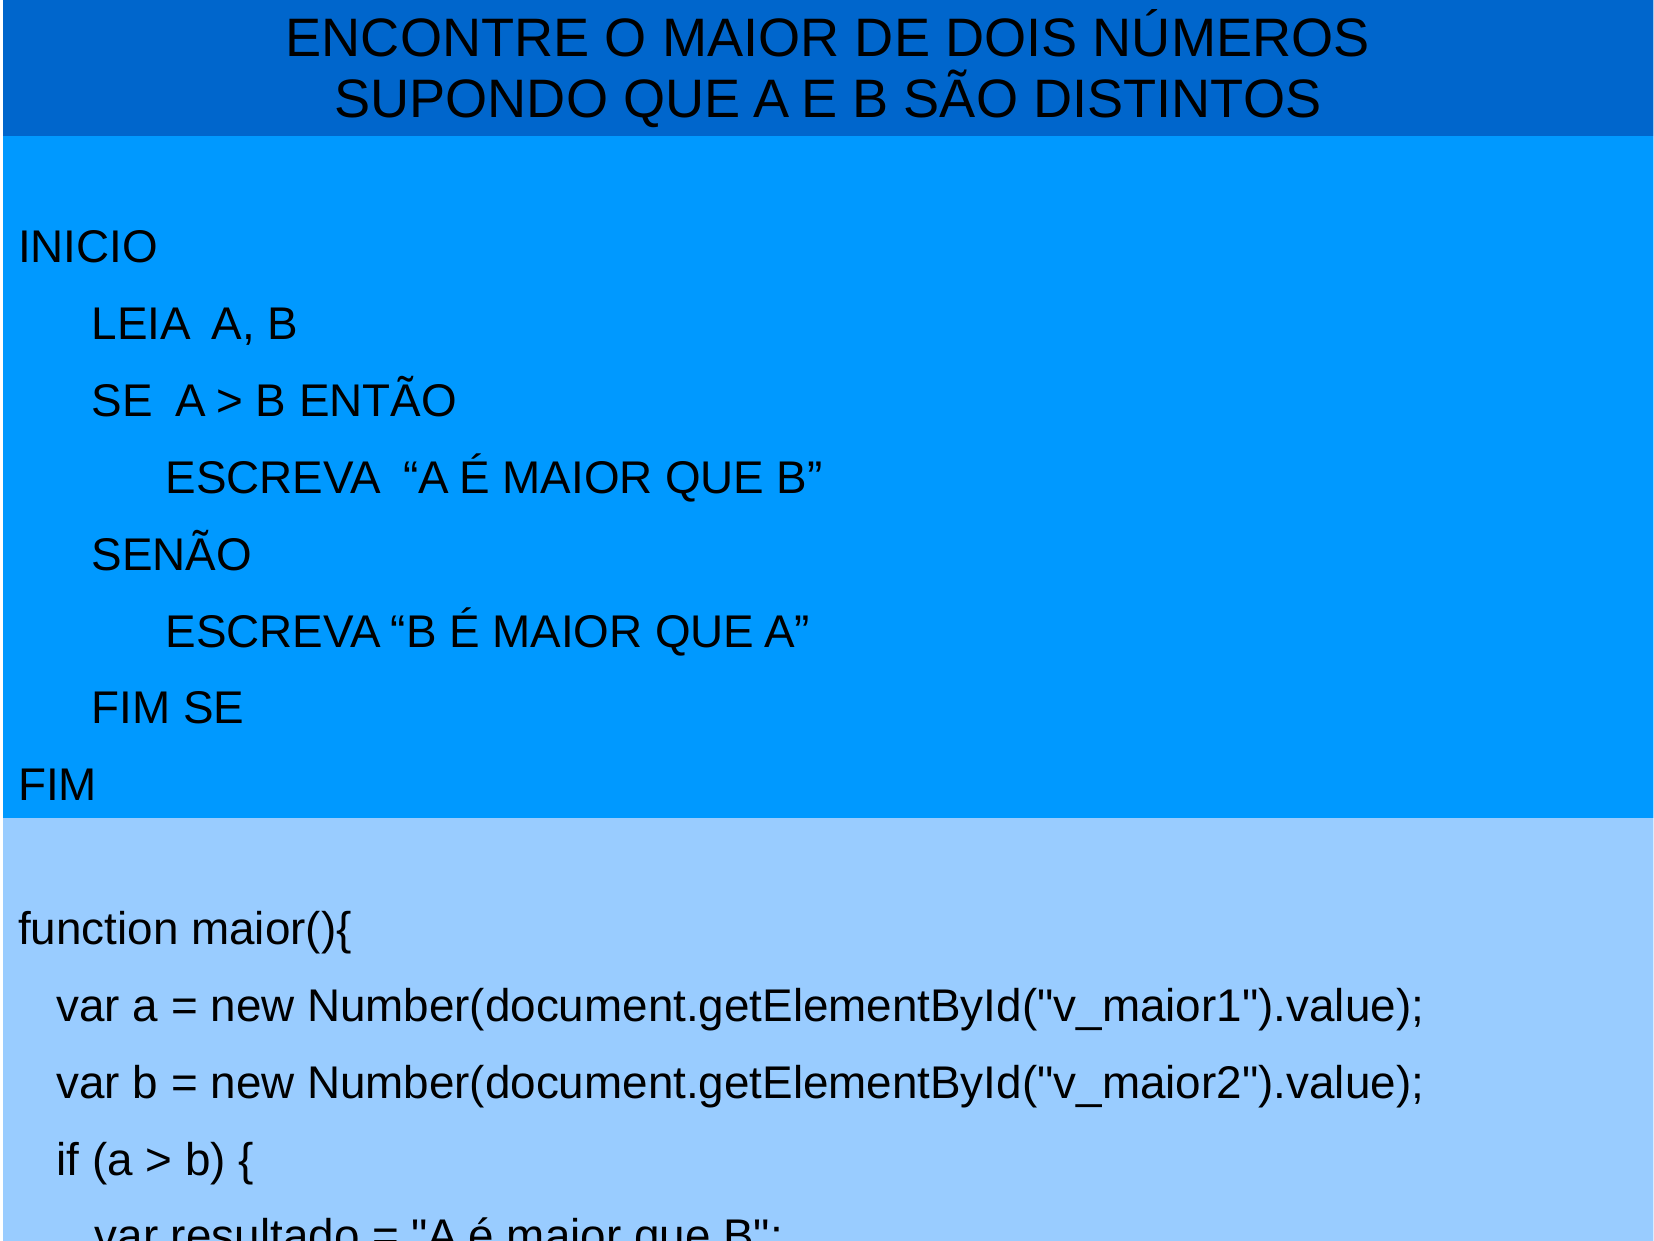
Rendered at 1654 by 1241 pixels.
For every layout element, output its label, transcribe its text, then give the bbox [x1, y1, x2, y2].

table_cell INICIO LEIA A, B SE A > B ENTÃO ESCREVA “A É MAIOR QUE B” SENÃO ESCREVA “B É MAIOR QUE A” FIM SE FIM [3, 136, 1654, 818]
table_header ENCONTRE O MAIOR DE DOIS NÚMEROS SUPONDO QUE A E B SÃO DISTINTOS [3, 0, 1654, 136]
table_cell function maior(){ var a = new Number(document.getElementById("v_maior1").value); var b = new Number(document.getElementById("v_maior2").value); if (a > b) { var resultado = "A é maior que B"; } else { var resultado = "B é maior que A"; } document.getElementById("r_maior").value = resultado; } [3, 818, 1654, 1241]
